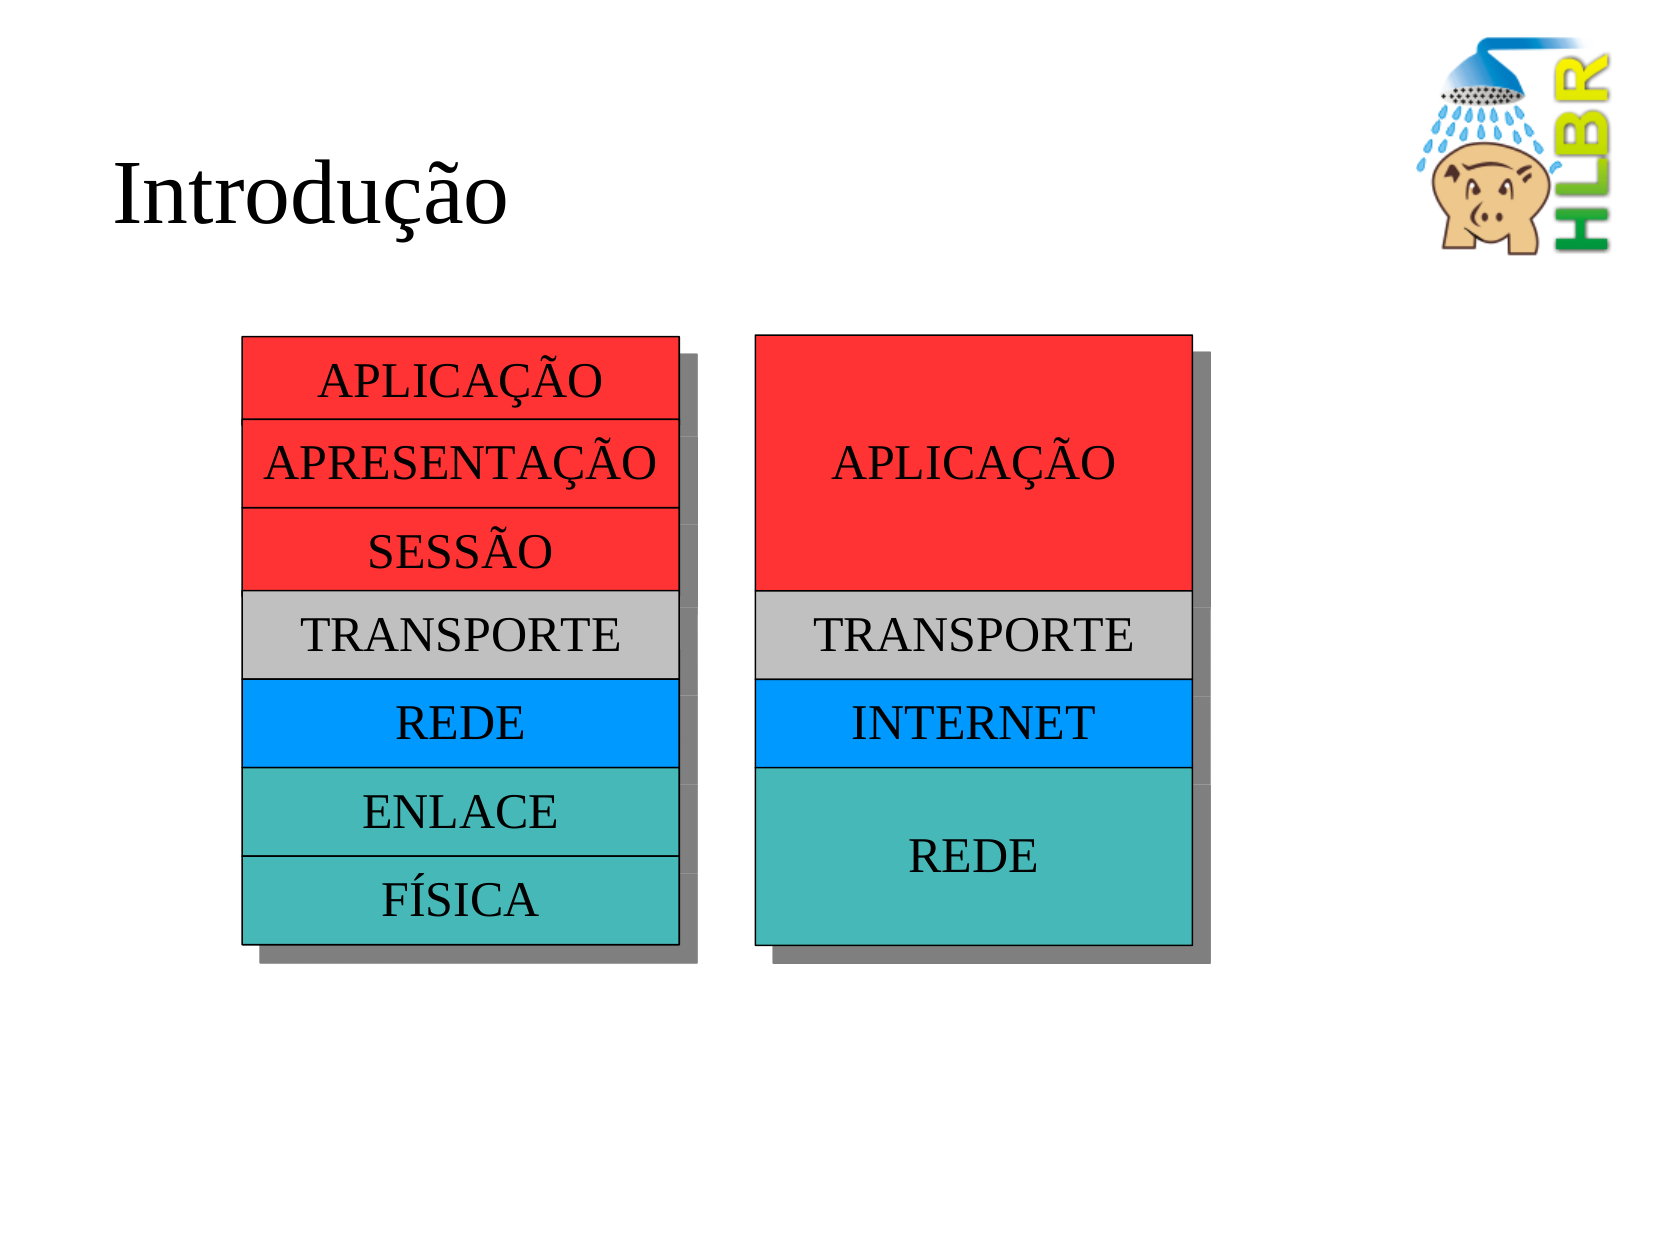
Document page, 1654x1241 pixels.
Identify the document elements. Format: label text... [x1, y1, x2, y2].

text_box FÍSICA [242, 856, 680, 945]
picture [1416, 37, 1612, 260]
text_box APLICAÇÃO [755, 335, 1193, 590]
text_box INTERNET [755, 679, 1193, 767]
text_box REDE [755, 767, 1193, 946]
text_box APRESENTAÇÃO [242, 419, 680, 507]
text_box SESSÃO [242, 507, 680, 590]
text_box ENLACE [242, 767, 680, 856]
text_box TRANSPORTE [242, 590, 680, 679]
text_box APLICAÇÃO [242, 336, 680, 419]
text_box TRANSPORTE [755, 590, 1193, 679]
text_box REDE [242, 679, 680, 767]
title Introdução [112, 76, 1388, 312]
